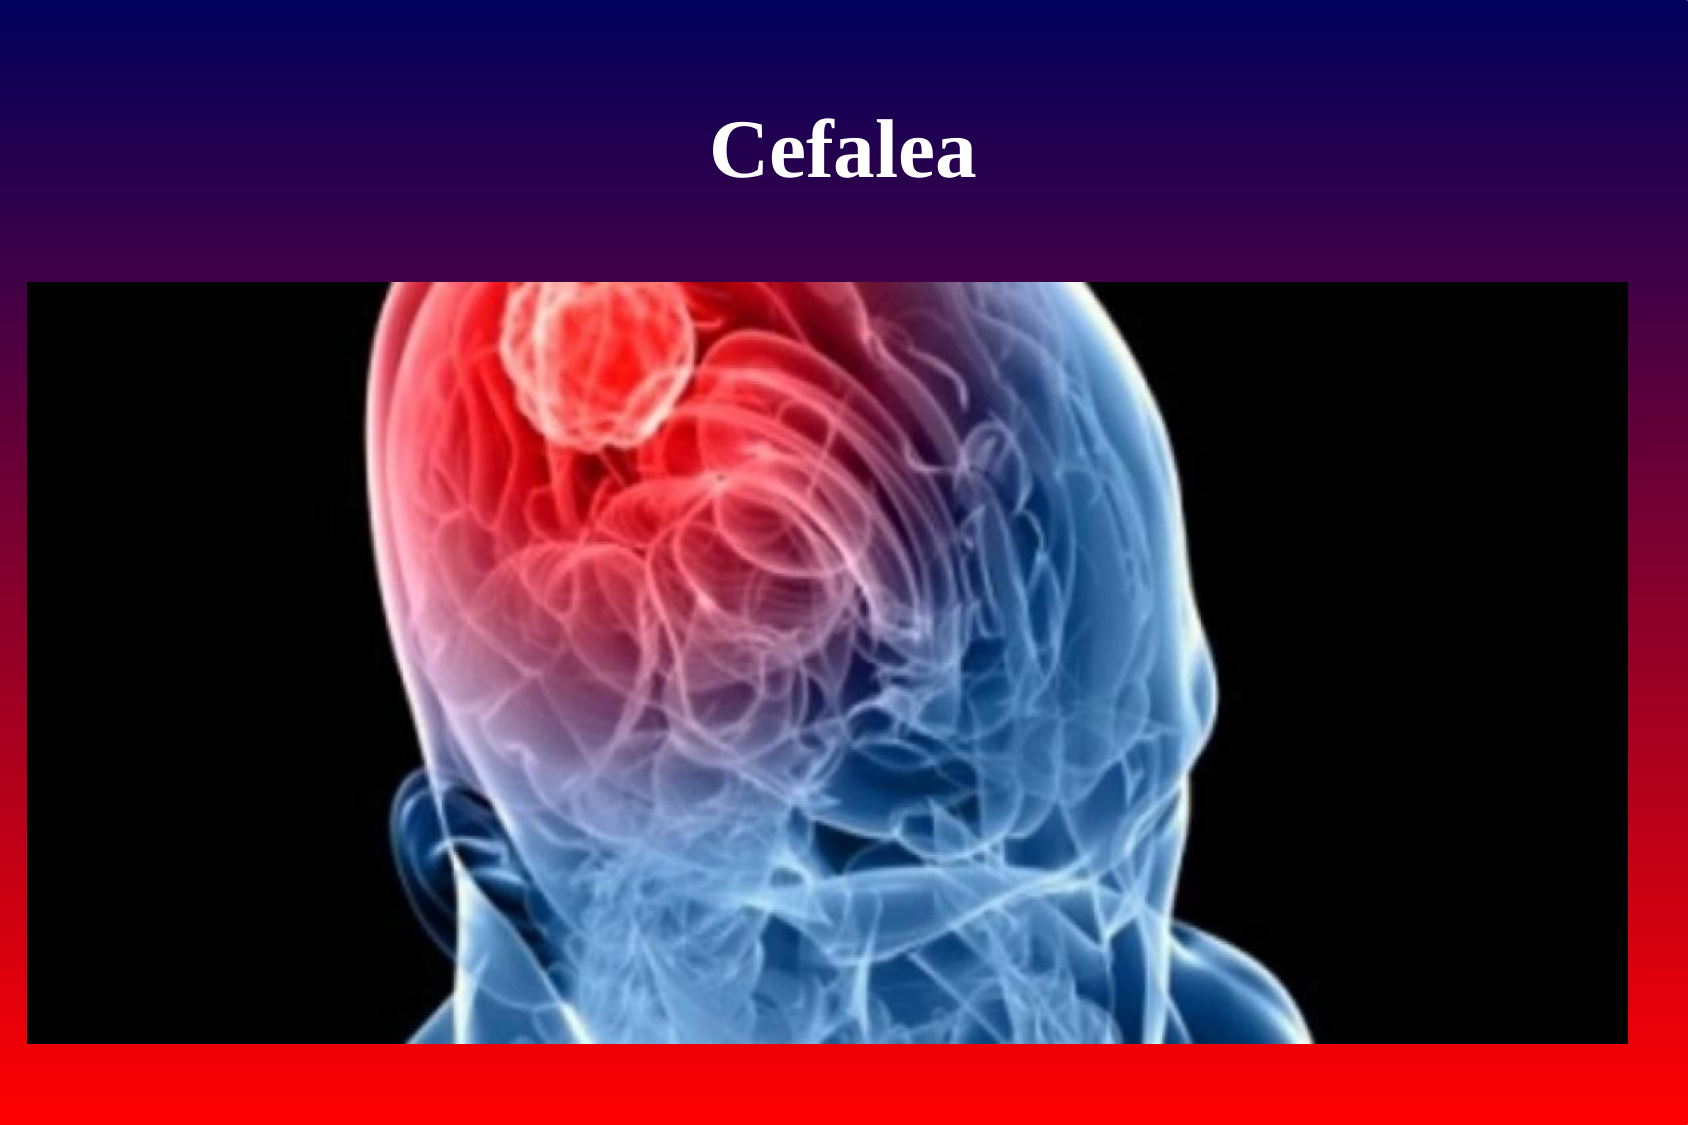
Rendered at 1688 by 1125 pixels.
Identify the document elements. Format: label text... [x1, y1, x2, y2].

text_box Cefalea [126, 49, 1561, 238]
picture [27, 282, 1628, 1044]
